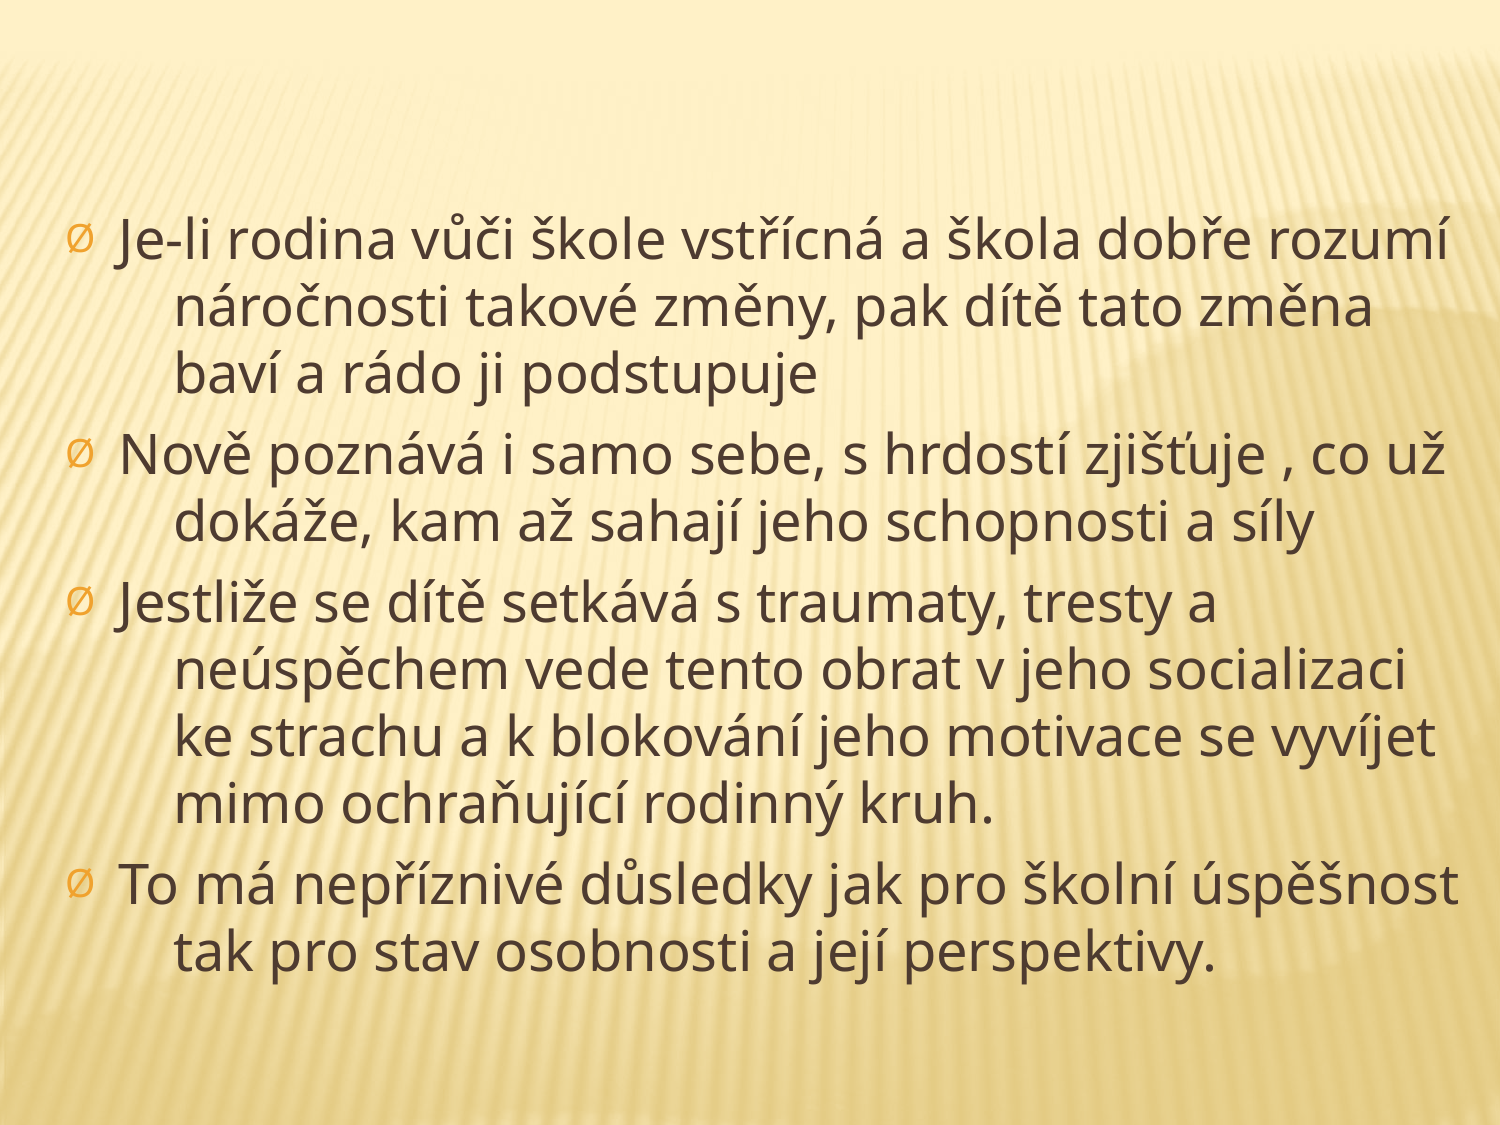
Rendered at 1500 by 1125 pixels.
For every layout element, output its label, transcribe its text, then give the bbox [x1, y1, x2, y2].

list Je-li rodina vůči škole vstřícná a škola dobře rozumí náročnosti takové změny, pak dítě tato změna baví a rádo ji podstupuje Nově poznává i samo sebe, s hrdostí zjišťuje , co už dokáže, kam až sahají jeho schopnosti a síly Jestliže se dítě setkává s traumaty, tresty a neúspěchem vede tento obrat v jeho socializaci ke strachu a k blokování jeho motivace se vyvíjet mimo ochraňující rodinný kruh. To má nepříznivé důsledky jak pro školní úspěšnost tak pro stav osobnosti a její perspektivy. [50, 105, 1476, 1090]
